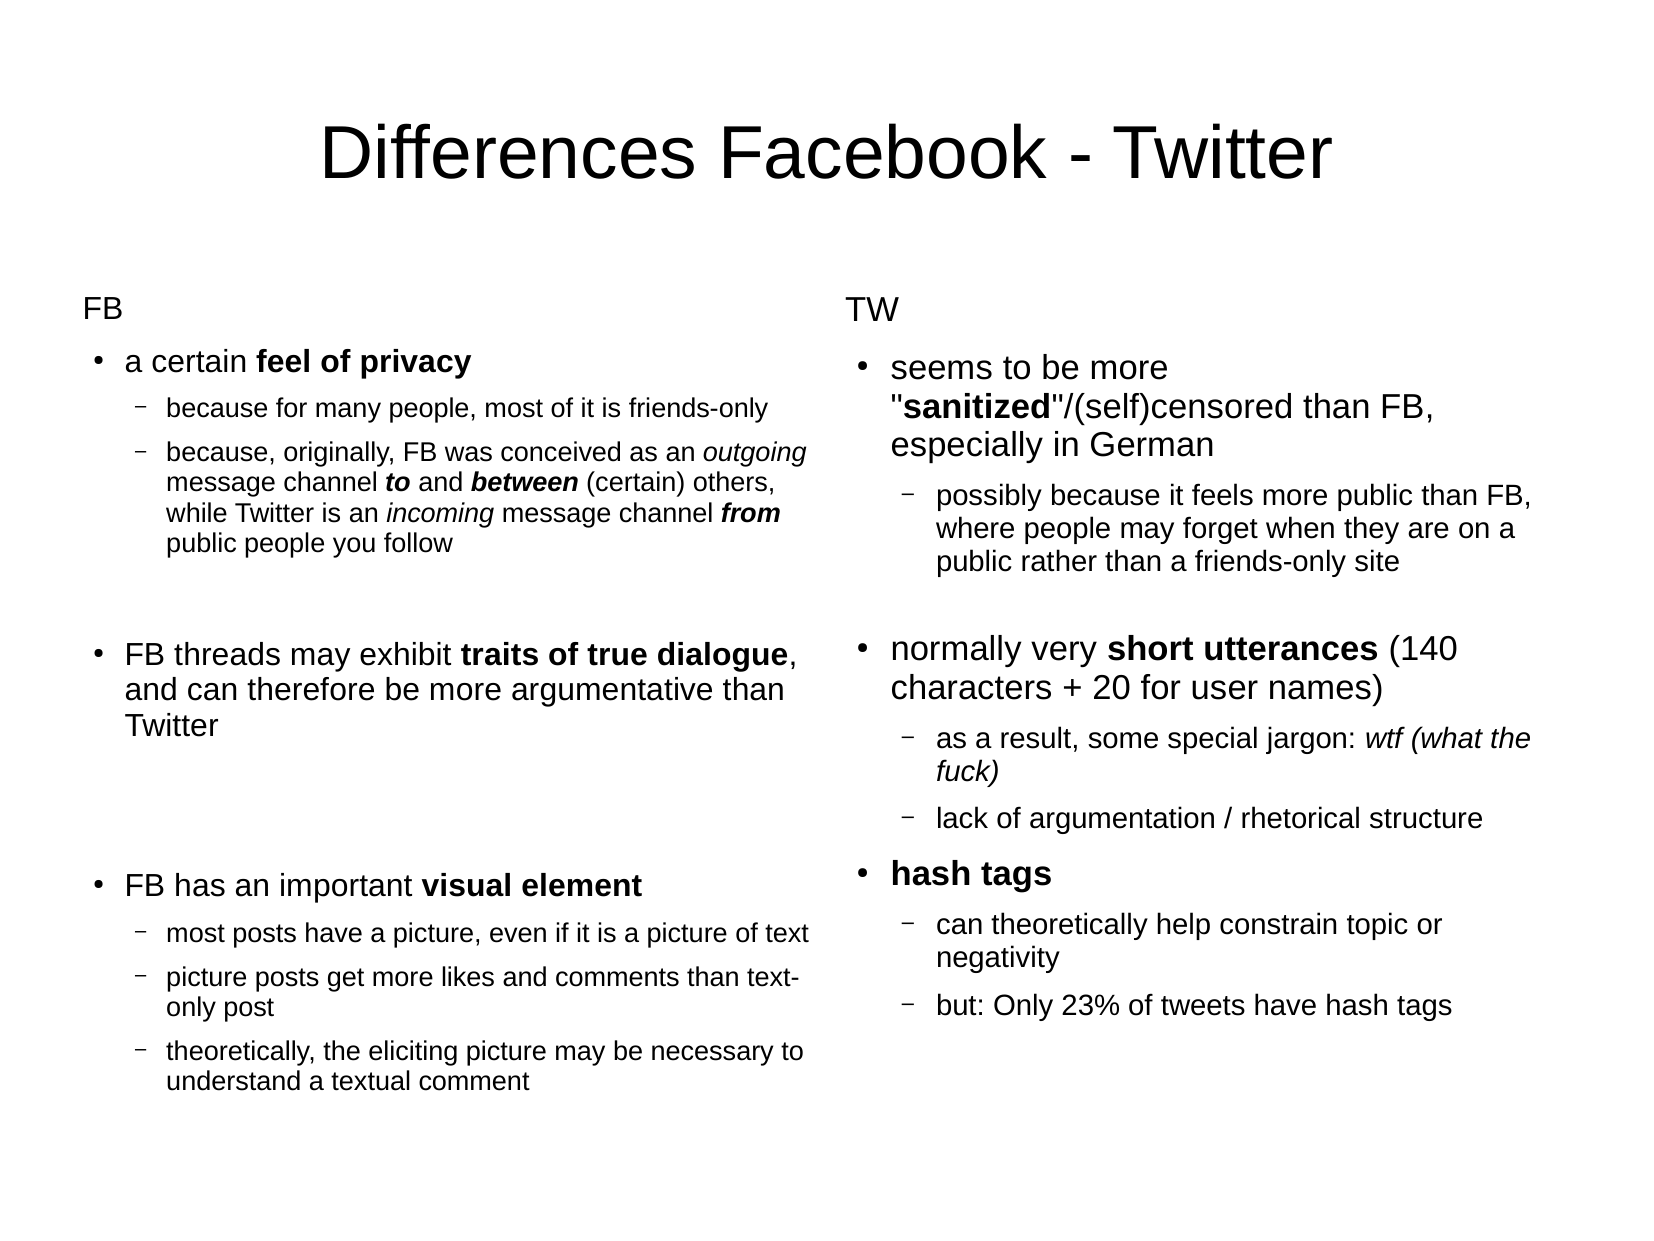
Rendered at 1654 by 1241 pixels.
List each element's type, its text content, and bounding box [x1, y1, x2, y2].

title Differences Facebook - Twitter [82, 49, 1571, 257]
list FB a certain feel of privacy because for many people, most of it is friends-only because, originally, FB was conceived as an outgoing message channel to and between (certain) others, while Twitter is an incoming message channel from public people you follow FB threads may exhibit traits of true dialogue, and can therefore be more argumentative than Twitter FB has an important visual element most posts have a picture, even if it is a picture of text picture posts get more likes and comments than text-only post theoretically, the eliciting picture may be necessary to understand a textual comment [82, 290, 809, 1126]
list TW seems to be more "sanitized"/(self)censored than FB, especially in German possibly because it feels more public than FB, where people may forget when they are on a public rather than a friends-only site normally very short utterances (140 characters + 20 for user names) as a result, some special jargon: wtf (what the fuck) lack of argumentation / rhetorical structure hash tags can theoretically help constrain topic or negativity but: Only 23% of tweets have hash tags [845, 290, 1572, 1126]
